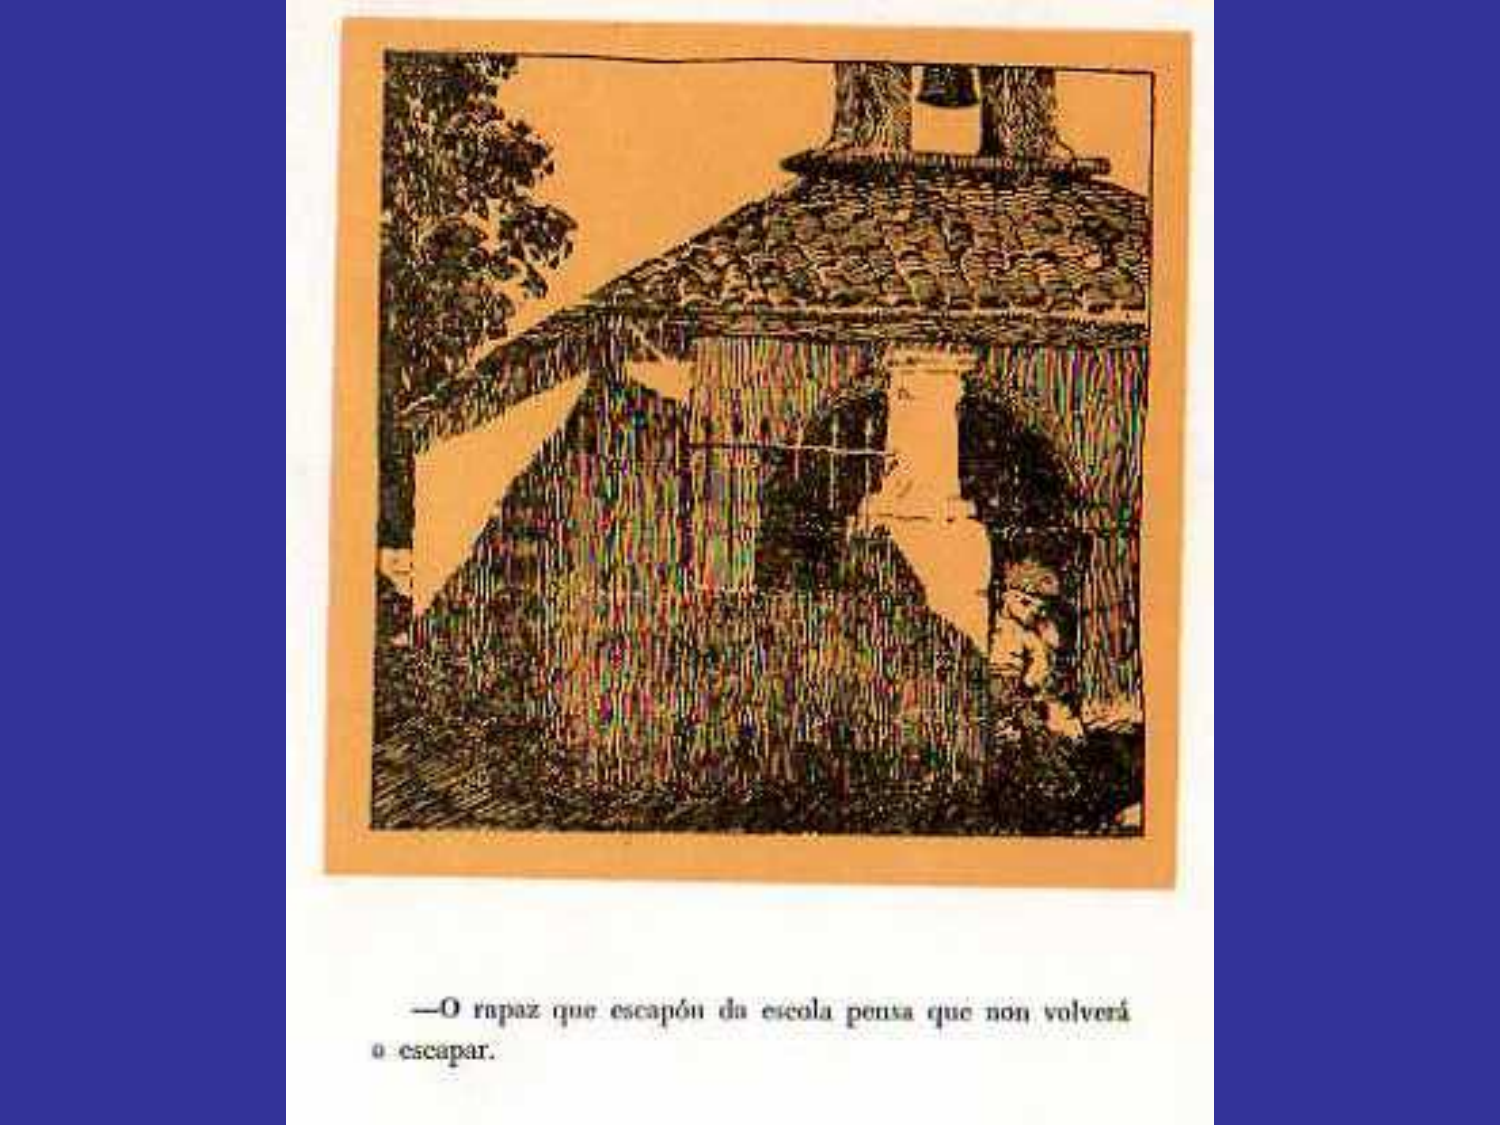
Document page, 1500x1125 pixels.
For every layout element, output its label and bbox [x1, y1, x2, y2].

picture [286, 0, 1214, 1125]
